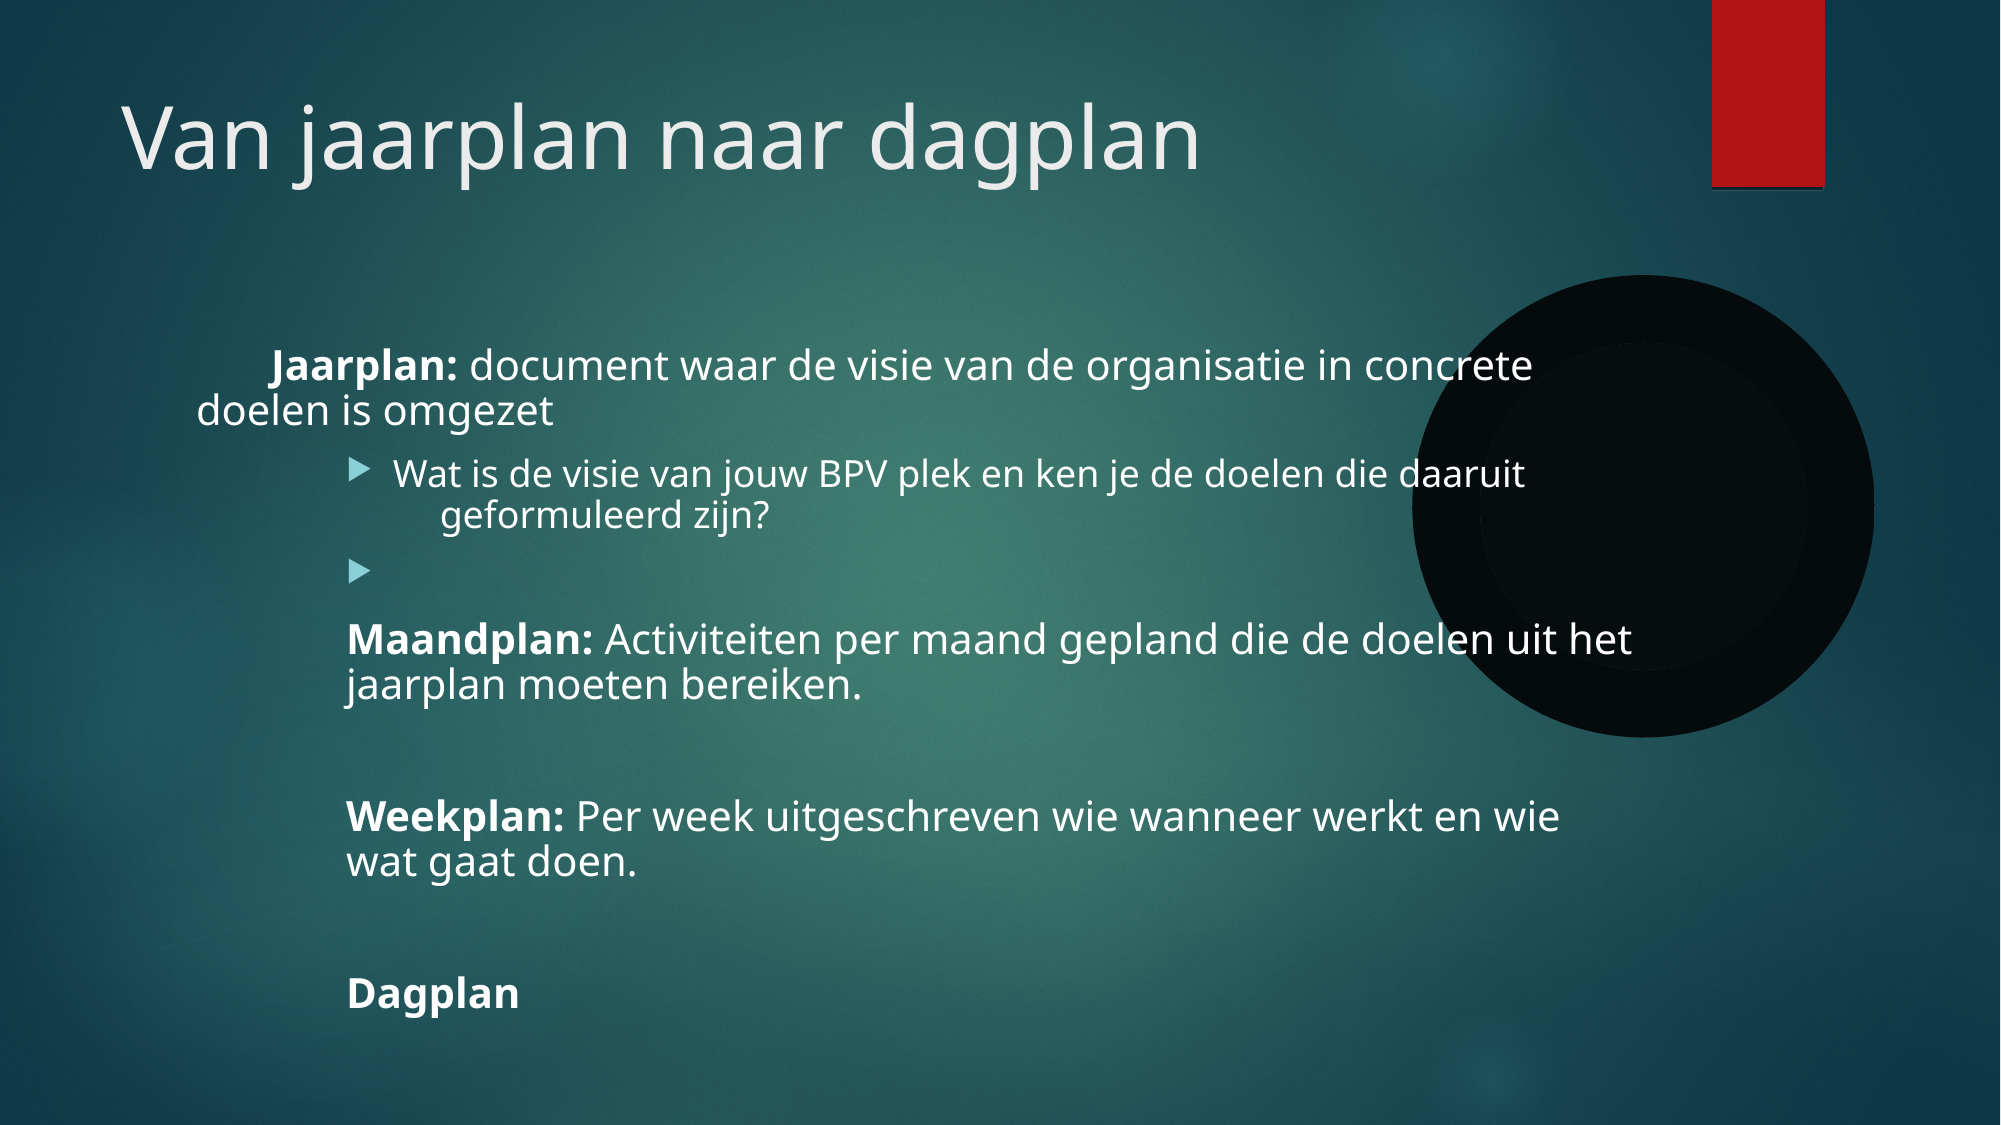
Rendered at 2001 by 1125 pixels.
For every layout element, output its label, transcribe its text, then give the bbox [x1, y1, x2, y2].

title Van jaarplan naar dagplan [106, 74, 1649, 305]
list Jaarplan: document waar de visie van de organisatie in concrete doelen is omgezet Wat is de visie van jouw BPV plek en ken je de doelen die daaruit geformuleerd zijn? Maandplan: Activiteiten per maand gepland die de doelen uit het jaarplan moeten bereiken. Weekplan: Per week uitgeschreven wie wanneer werkt en wie wat gaat doen. Dagplan [181, 336, 1649, 1026]
